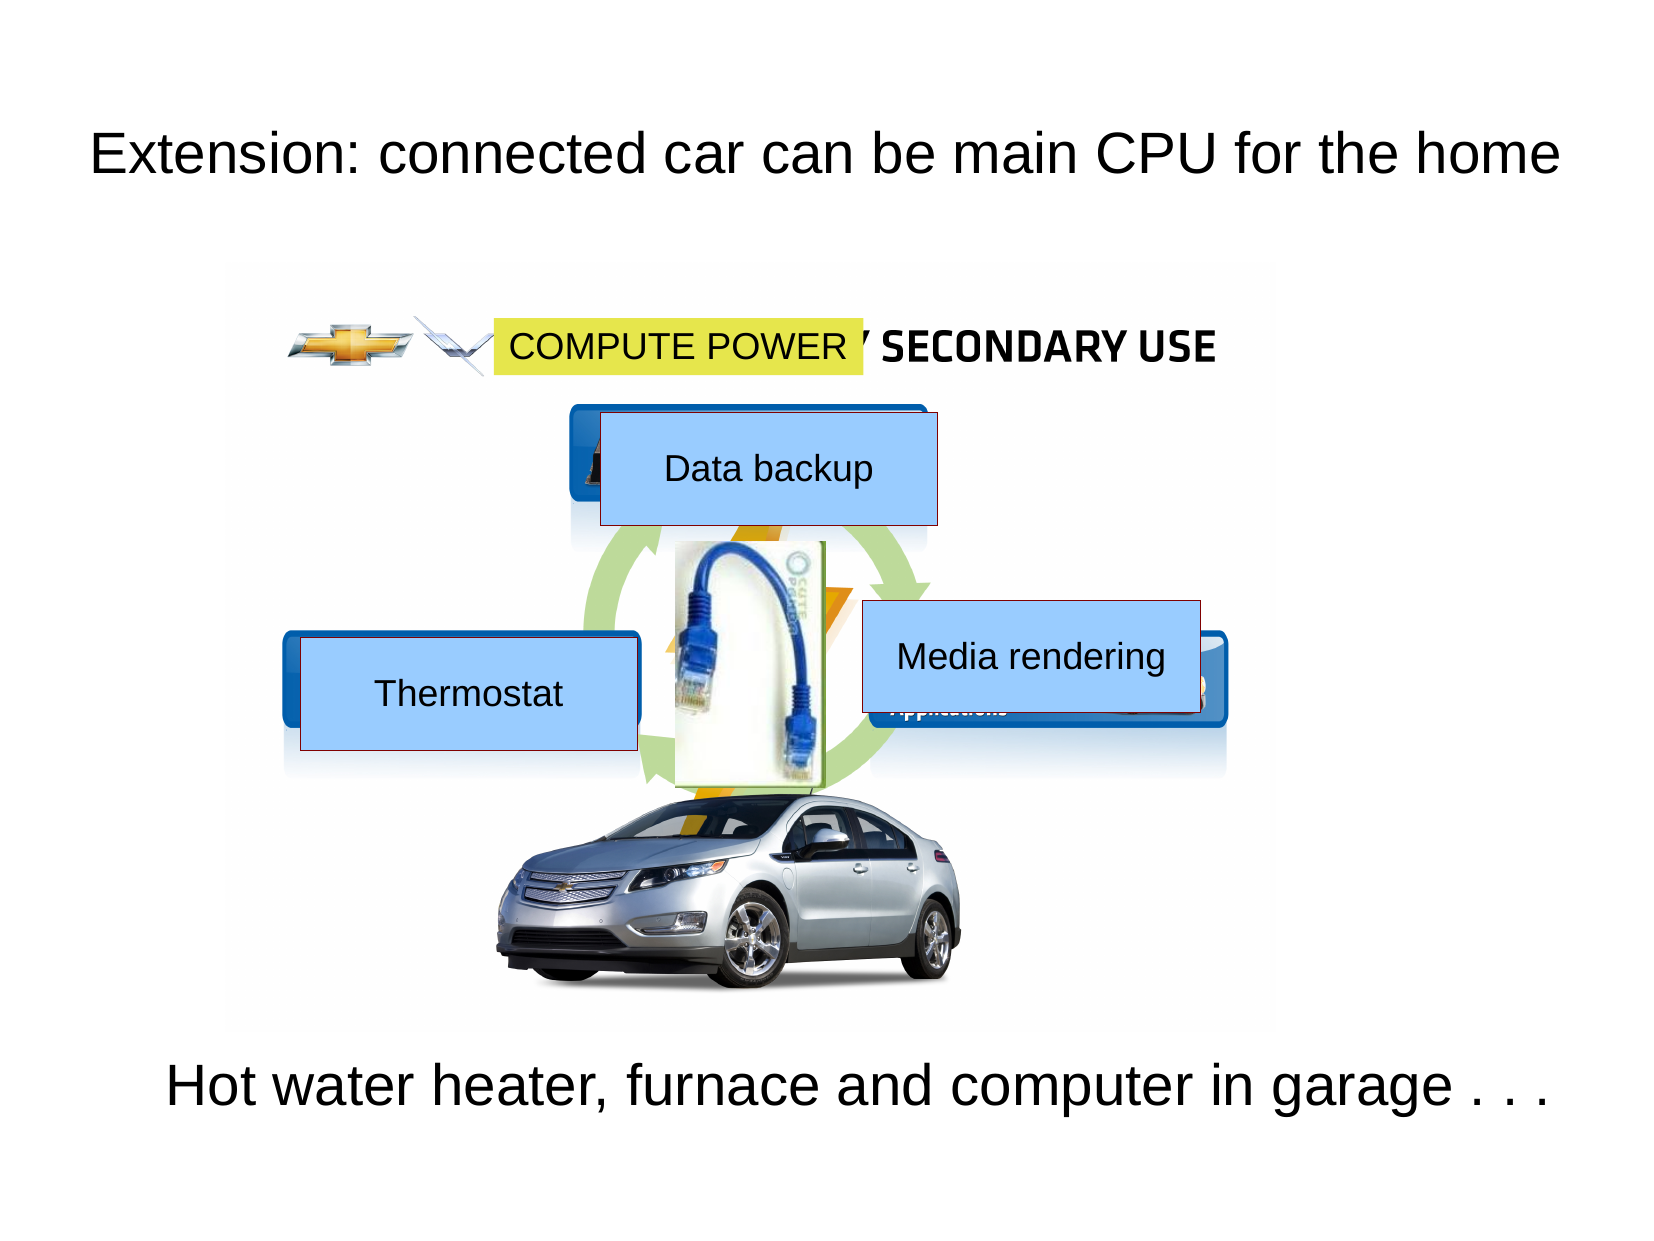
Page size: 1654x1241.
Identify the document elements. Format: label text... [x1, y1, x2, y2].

title Extension: connected car can be main CPU for the home [82, 49, 1571, 257]
text_box Hot water heater, furnace and computer in garage . . . [151, 1045, 1587, 1126]
text_box Thermostat [300, 637, 638, 751]
text_box Media rendering [862, 600, 1201, 713]
text_box Data backup [600, 412, 938, 526]
picture [225, 262, 1276, 1032]
text_box COMPUTE POWER [493, 318, 863, 376]
